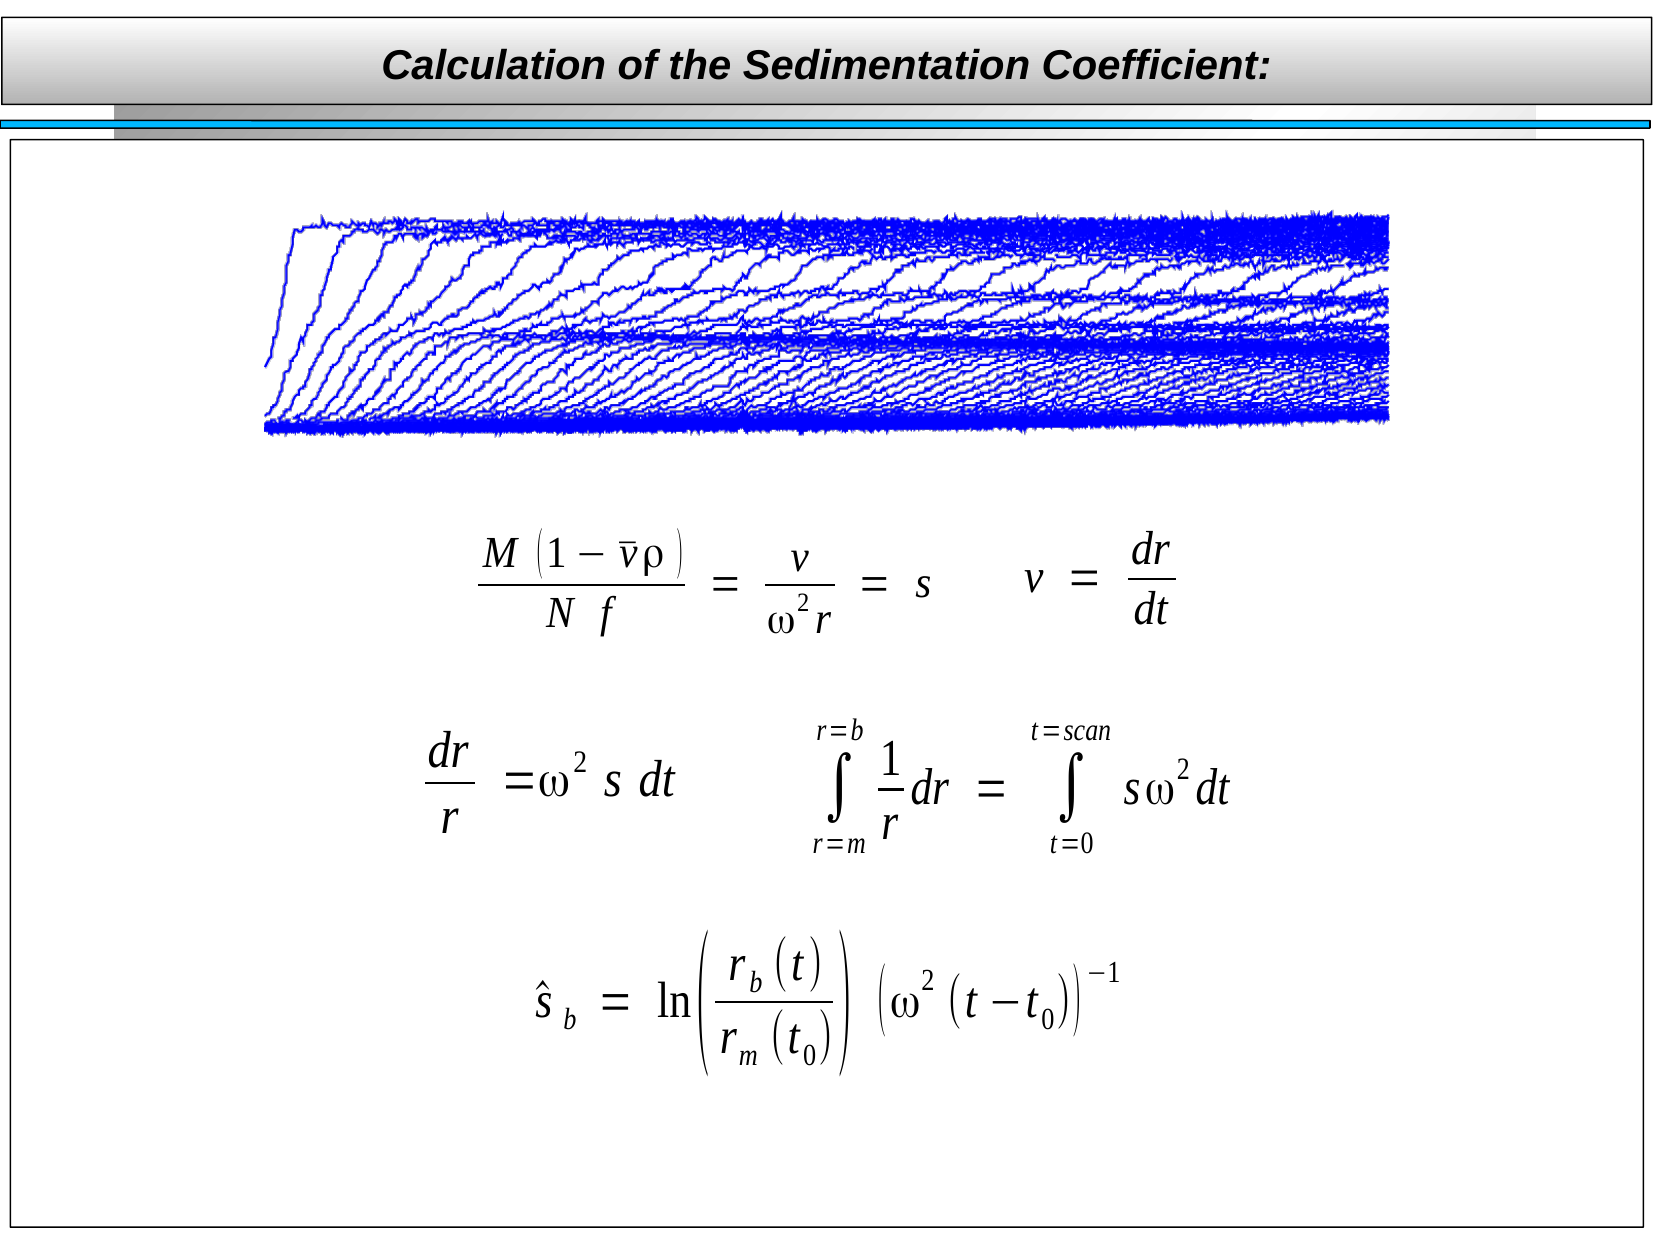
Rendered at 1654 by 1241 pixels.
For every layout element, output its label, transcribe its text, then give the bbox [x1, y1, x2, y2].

chart [526, 925, 1127, 1079]
chart [414, 720, 686, 845]
chart [805, 713, 1240, 861]
chart [1017, 522, 1183, 635]
text_box [10, 139, 1644, 1228]
text_box [0, 120, 1651, 129]
picture [264, 209, 1390, 439]
chart [471, 525, 937, 644]
text_box Calculation of the Sedimentation Coefficient: [1, 17, 1652, 105]
